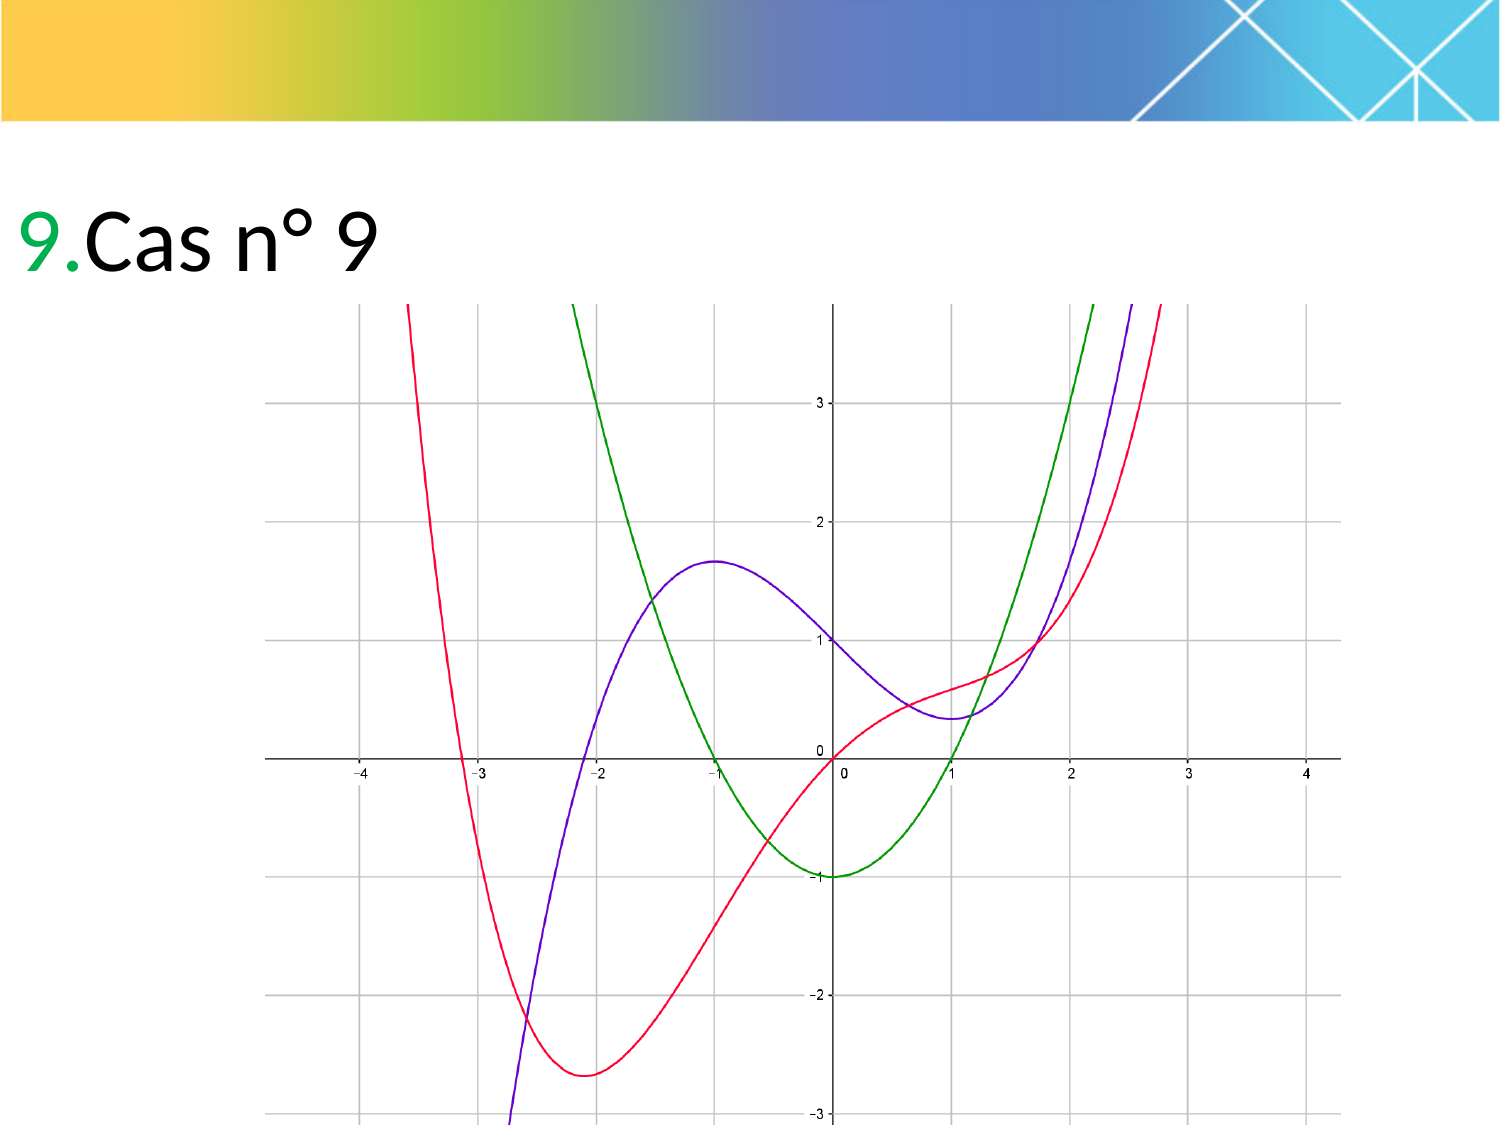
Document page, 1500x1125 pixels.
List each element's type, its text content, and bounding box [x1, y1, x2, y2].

title Cas n° 9 [0, 163, 1500, 305]
picture [265, 304, 1341, 1125]
